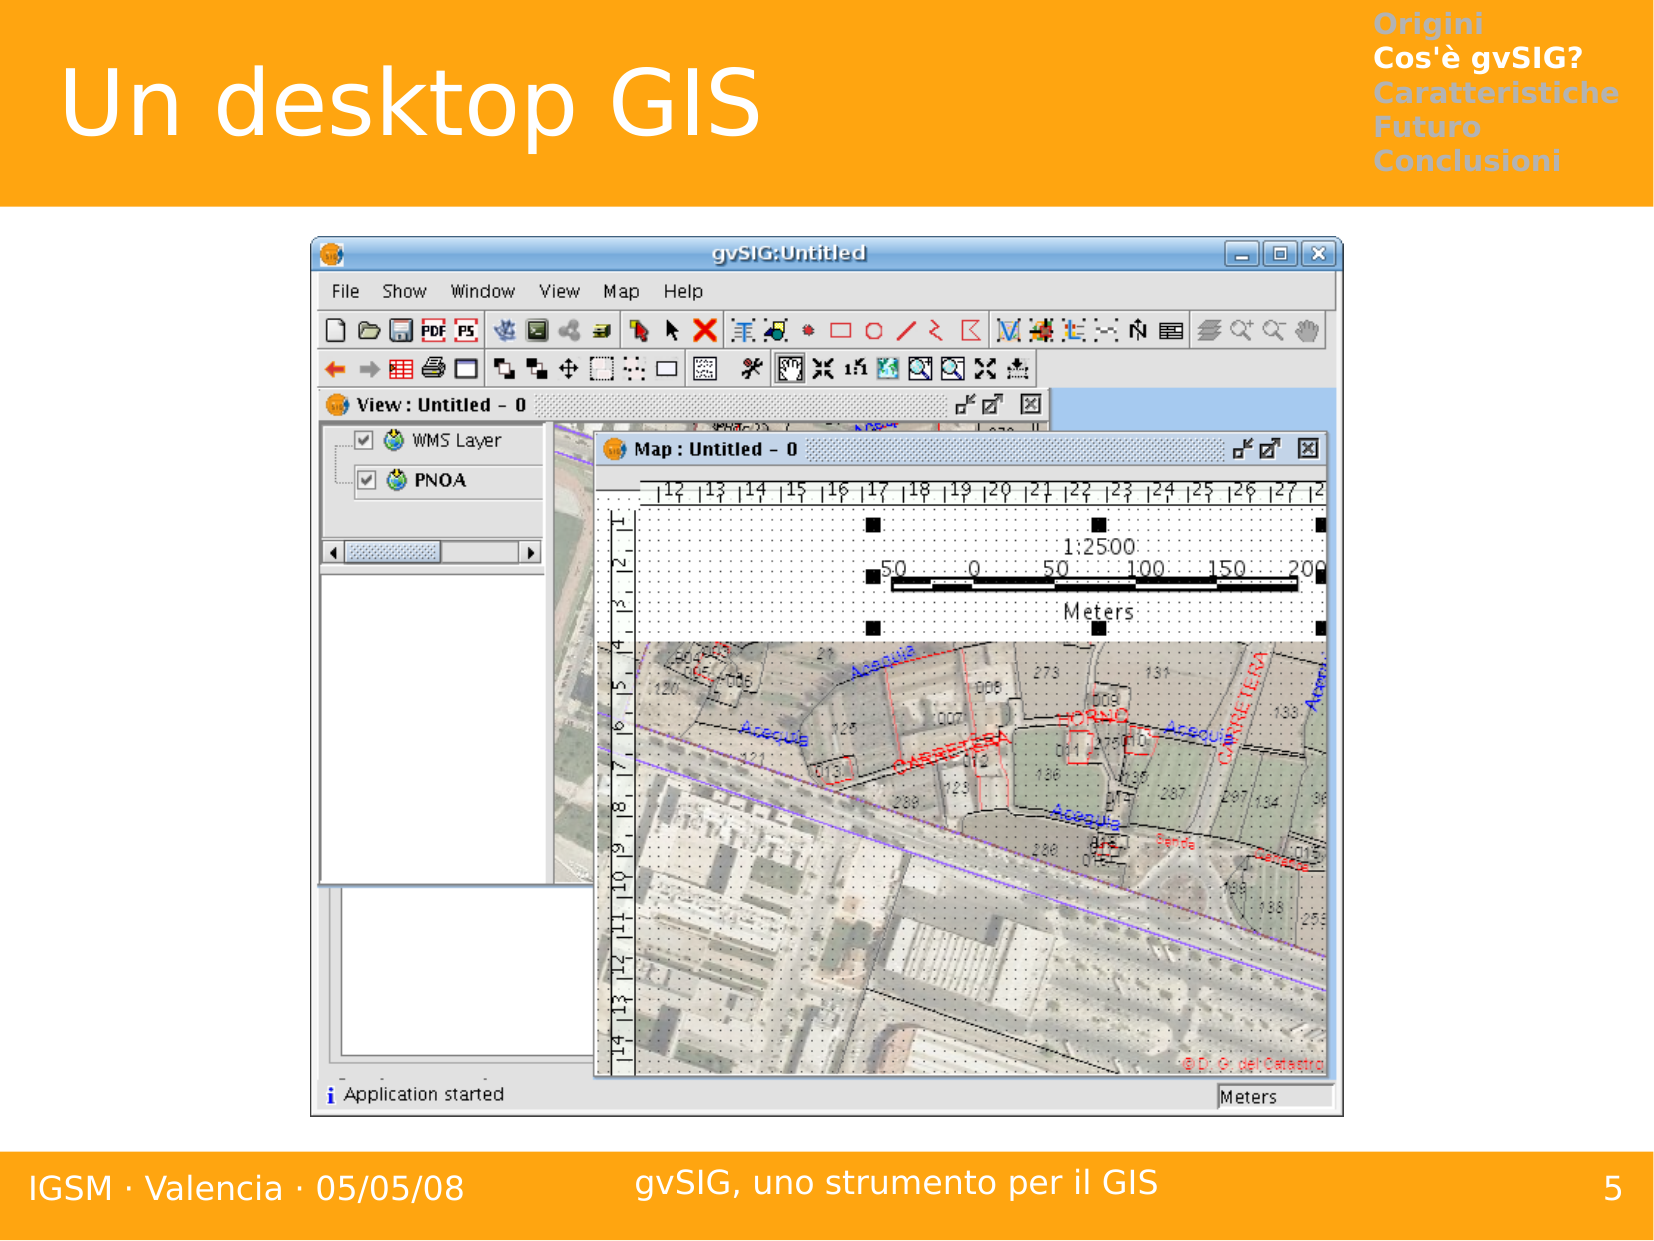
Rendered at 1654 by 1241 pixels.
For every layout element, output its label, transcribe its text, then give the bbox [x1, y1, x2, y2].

title Un desktop GIS [59, 29, 1358, 178]
text_box Origini Cos'è gvSIG? Caratteristiche Futuro Conclusioni [1358, 0, 1654, 207]
picture [310, 236, 1344, 1117]
